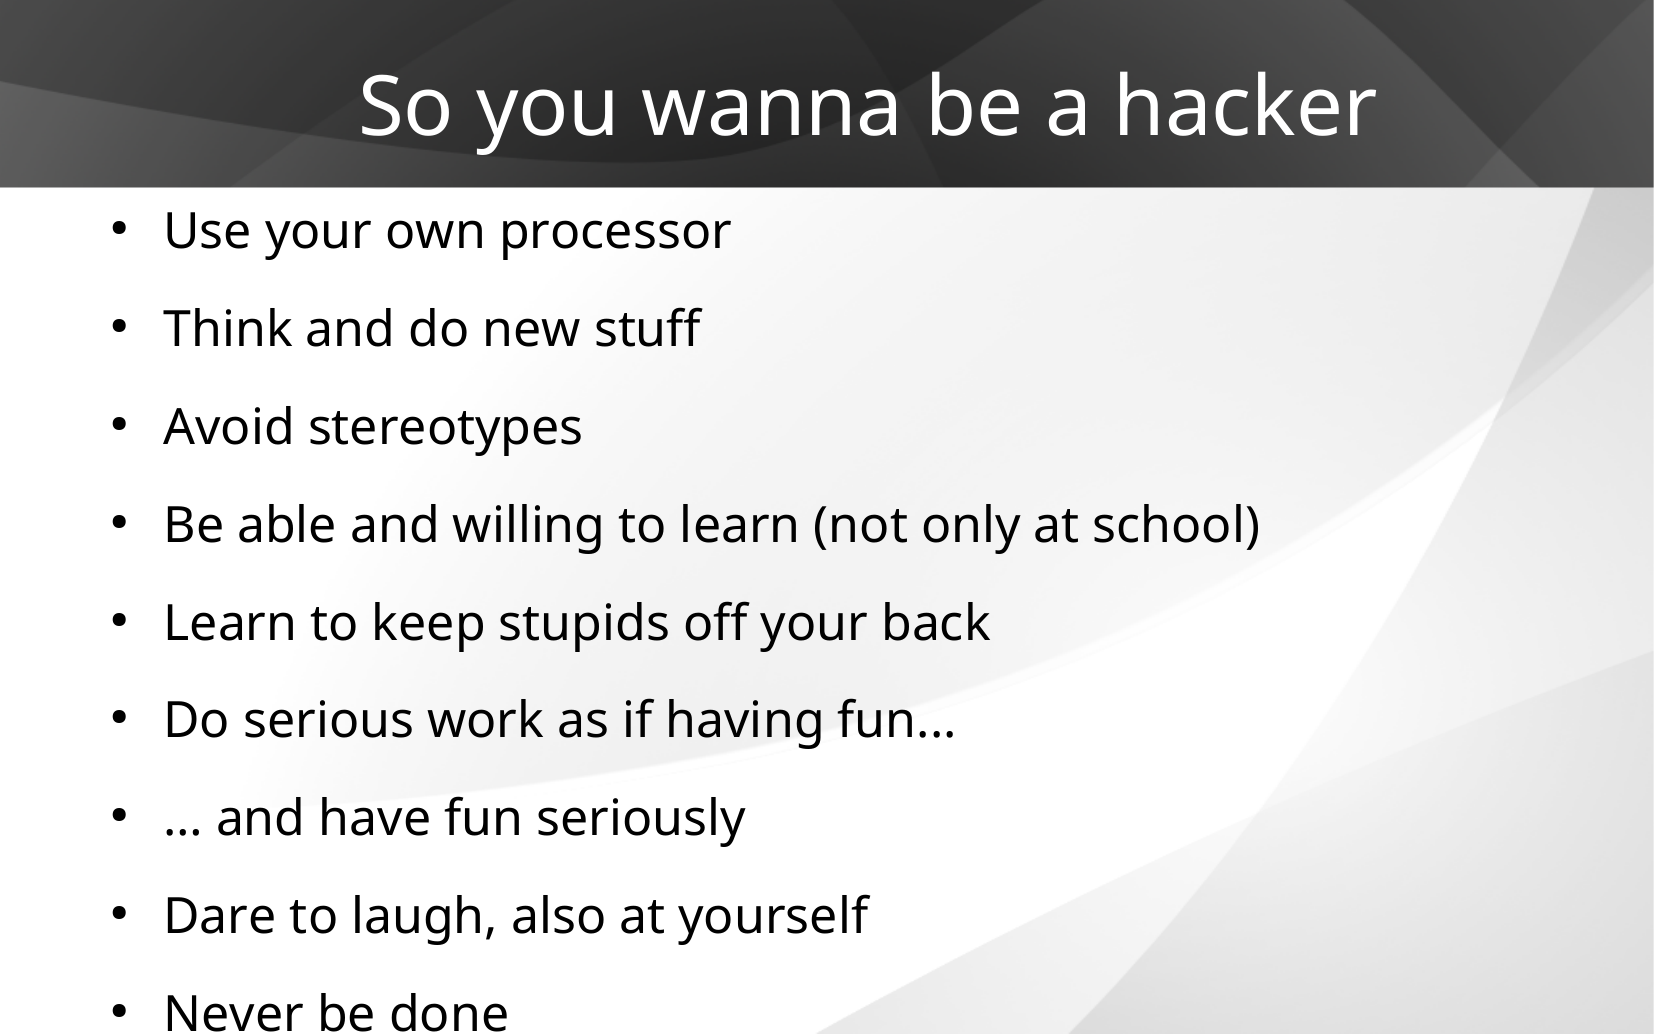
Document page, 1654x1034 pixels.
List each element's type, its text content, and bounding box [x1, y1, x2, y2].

list Use your own processor Think and do new stuff Avoid stereotypes Be able and willing to learn (not only at school) Learn to keep stupids off your back Do serious work as if having fun... … and have fun seriously Dare to laugh, also at yourself Never be done [75, 195, 1613, 1026]
picture [0, 0, 1654, 1034]
title So you wanna be a hacker [124, 0, 1613, 195]
